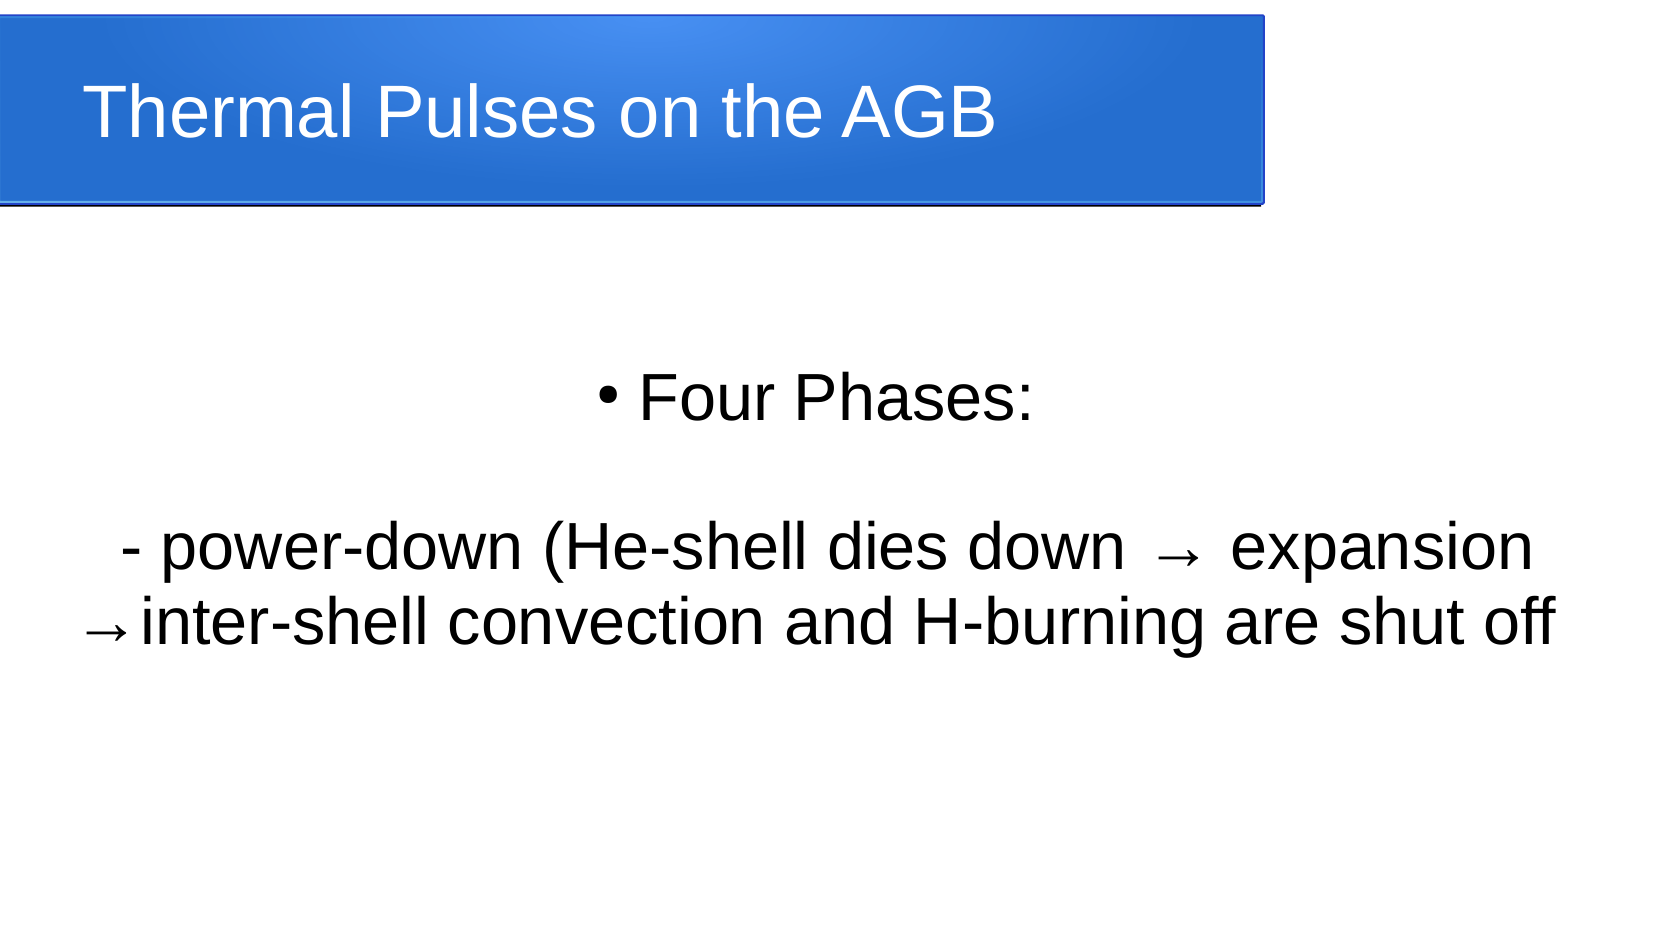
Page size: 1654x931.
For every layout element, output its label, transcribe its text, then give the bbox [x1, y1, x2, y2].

title Thermal Pulses on the AGB [82, 35, 1235, 189]
subtitle Four Phases: - power-down (He-shell dies down → expansion →inter-shell convection and H-burning are shut off [71, 276, 1561, 817]
